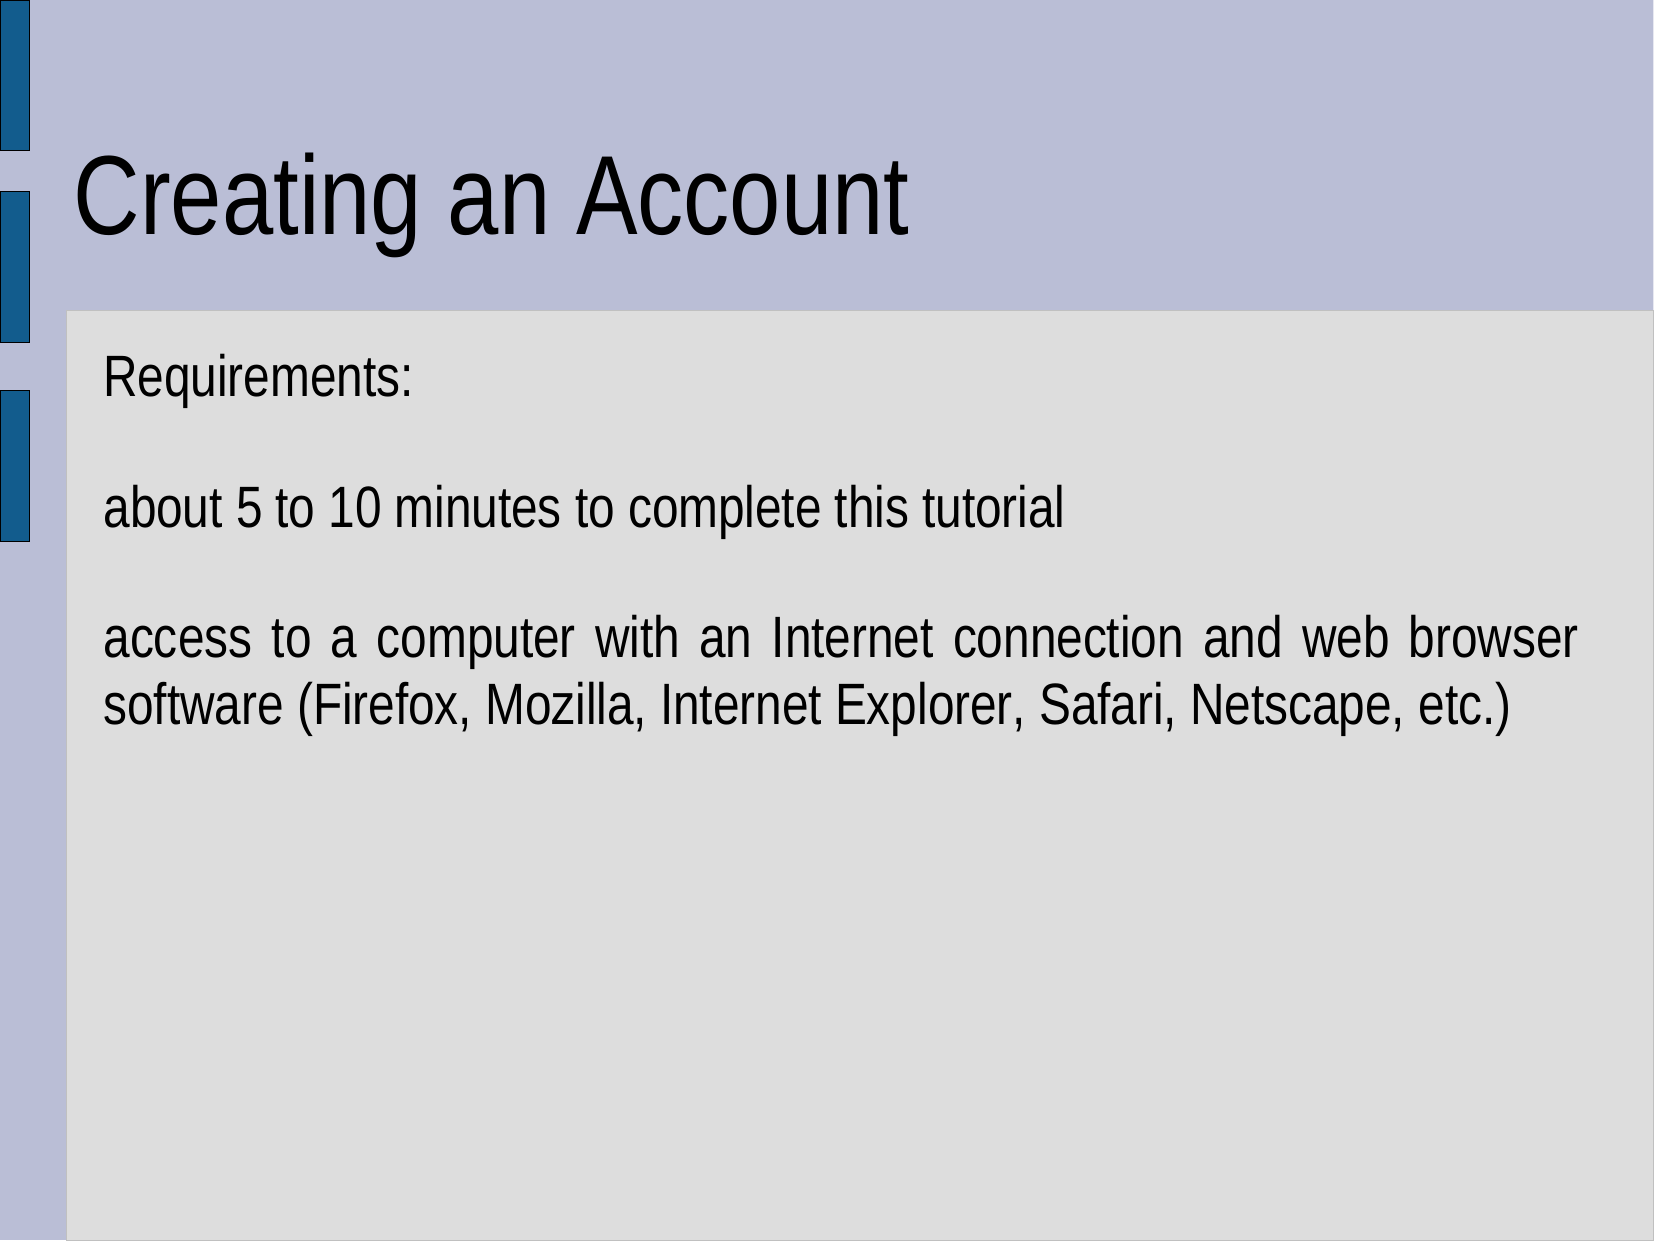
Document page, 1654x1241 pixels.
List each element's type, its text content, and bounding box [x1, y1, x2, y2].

text_box Requirements: about 5 to 10 minutes to complete this tutorial access to a computer with an Internet connection and web browser software (Firefox, Mozilla, Internet Explorer, Safari, Netscape, etc.) [88, 334, 1595, 743]
text_box Creating an Account [59, 122, 945, 265]
